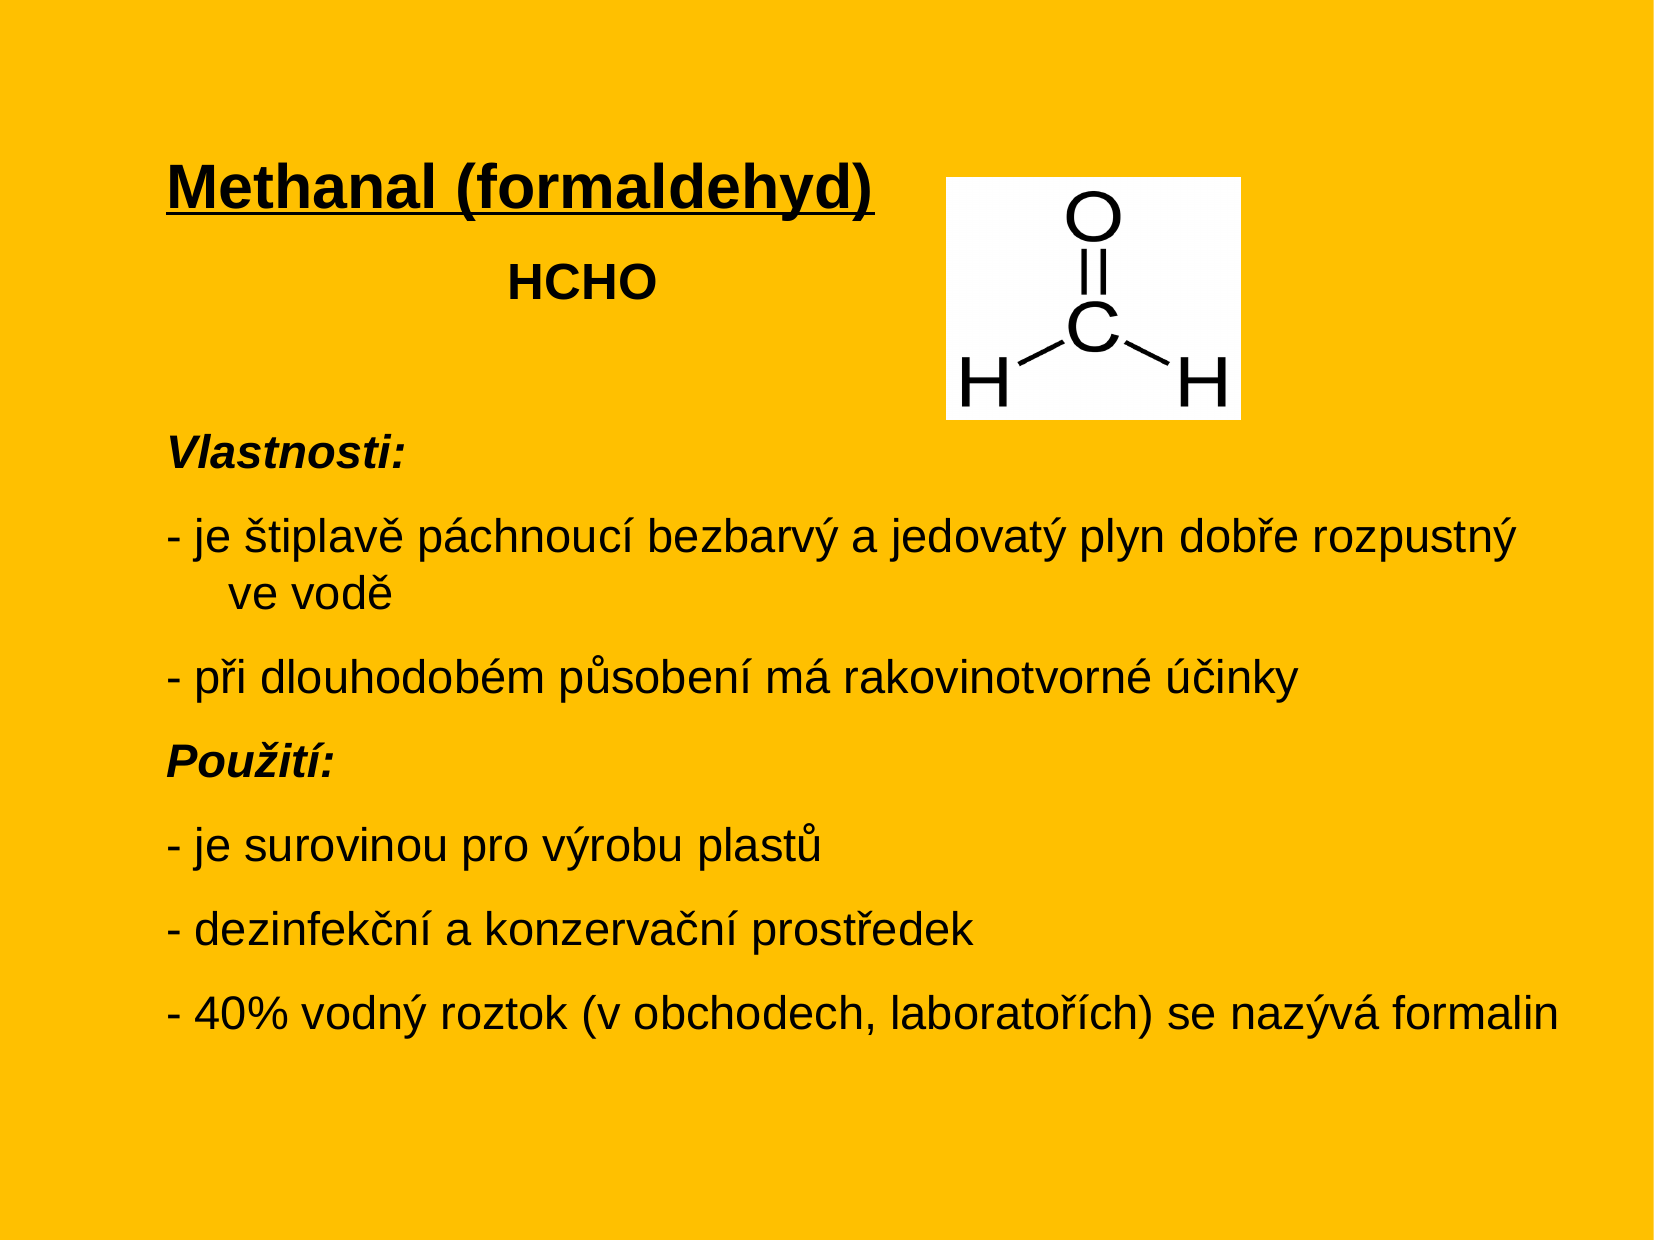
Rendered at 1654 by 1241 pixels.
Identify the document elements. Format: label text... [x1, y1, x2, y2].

list Methanal (formaldehyd) HCHO Vlastnosti: - je štiplavě páchnoucí bezbarvý a jedovatý plyn dobře rozpustný ve vodě - při dlouhodobém působení má rakovinotvorné účinky Použití: - je surovinou pro výrobu plastů - dezinfekční a konzervační prostředek - 40% vodný roztok (v obchodech, laboratořích) se nazývá formalin [82, 145, 1571, 1054]
picture [946, 177, 1241, 420]
